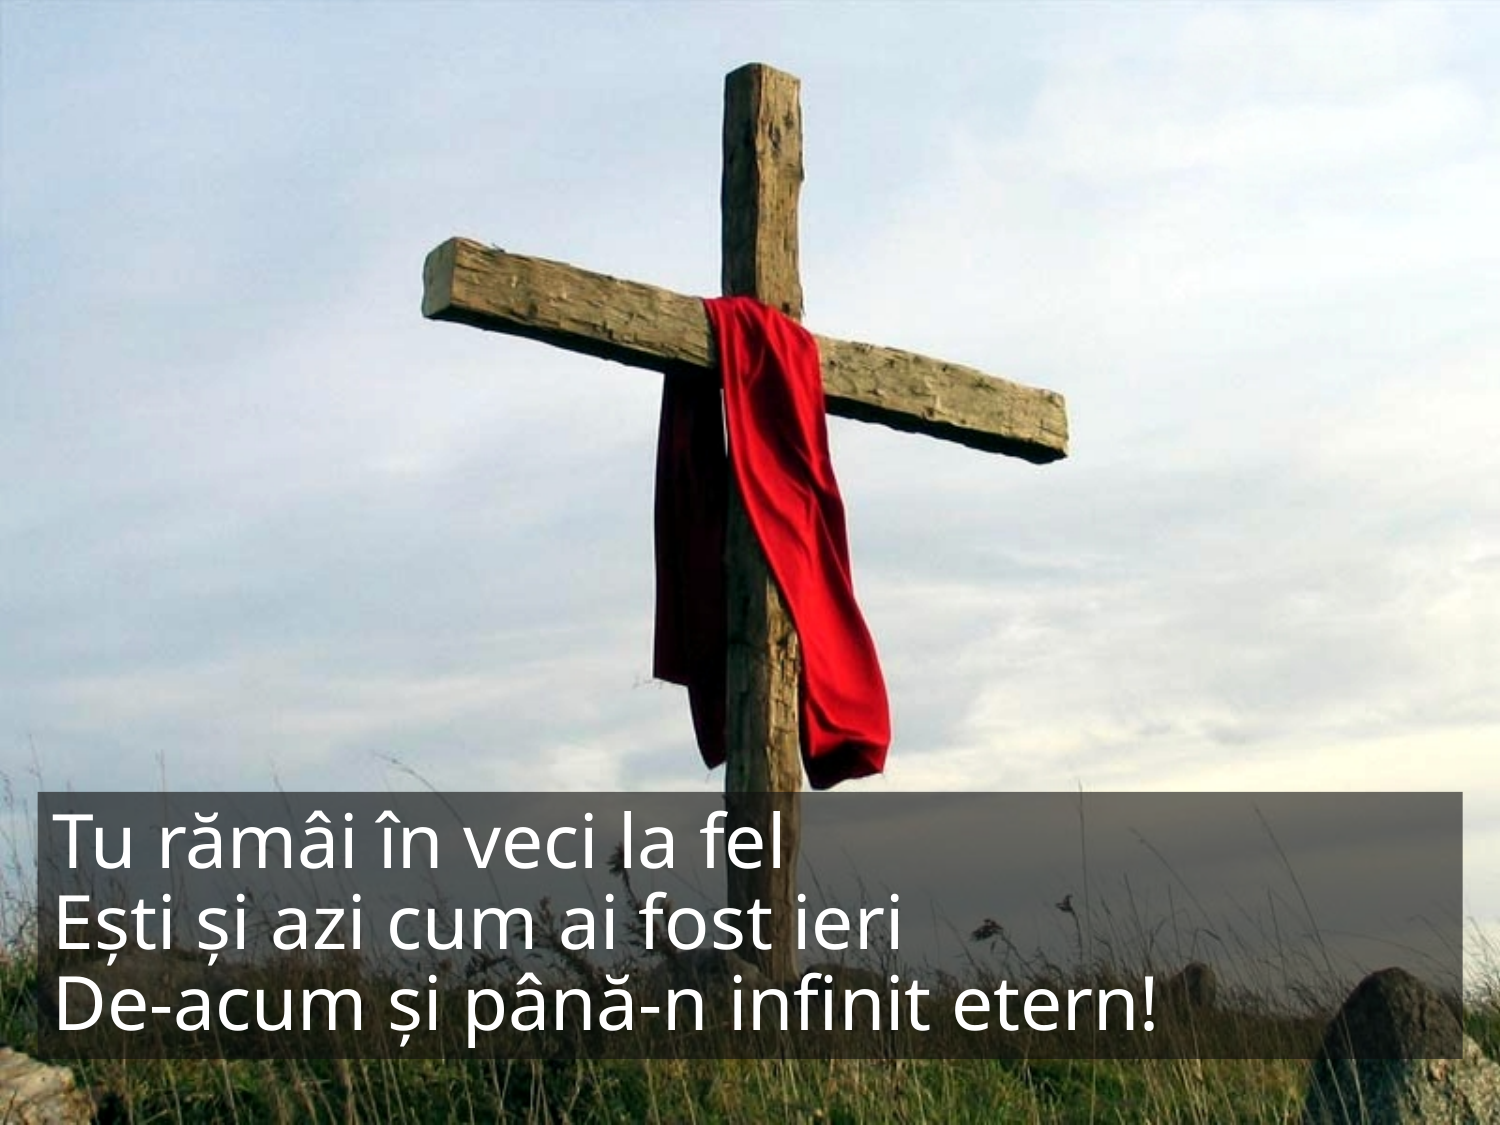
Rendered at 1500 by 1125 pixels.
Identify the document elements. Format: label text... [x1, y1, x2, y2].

text_box Tu rămâi în veci la fel Ești și azi cum ai fost ieri De-acum și până-n infinit etern! [37, 791, 1463, 1059]
picture [0, 0, 1500, 1125]
